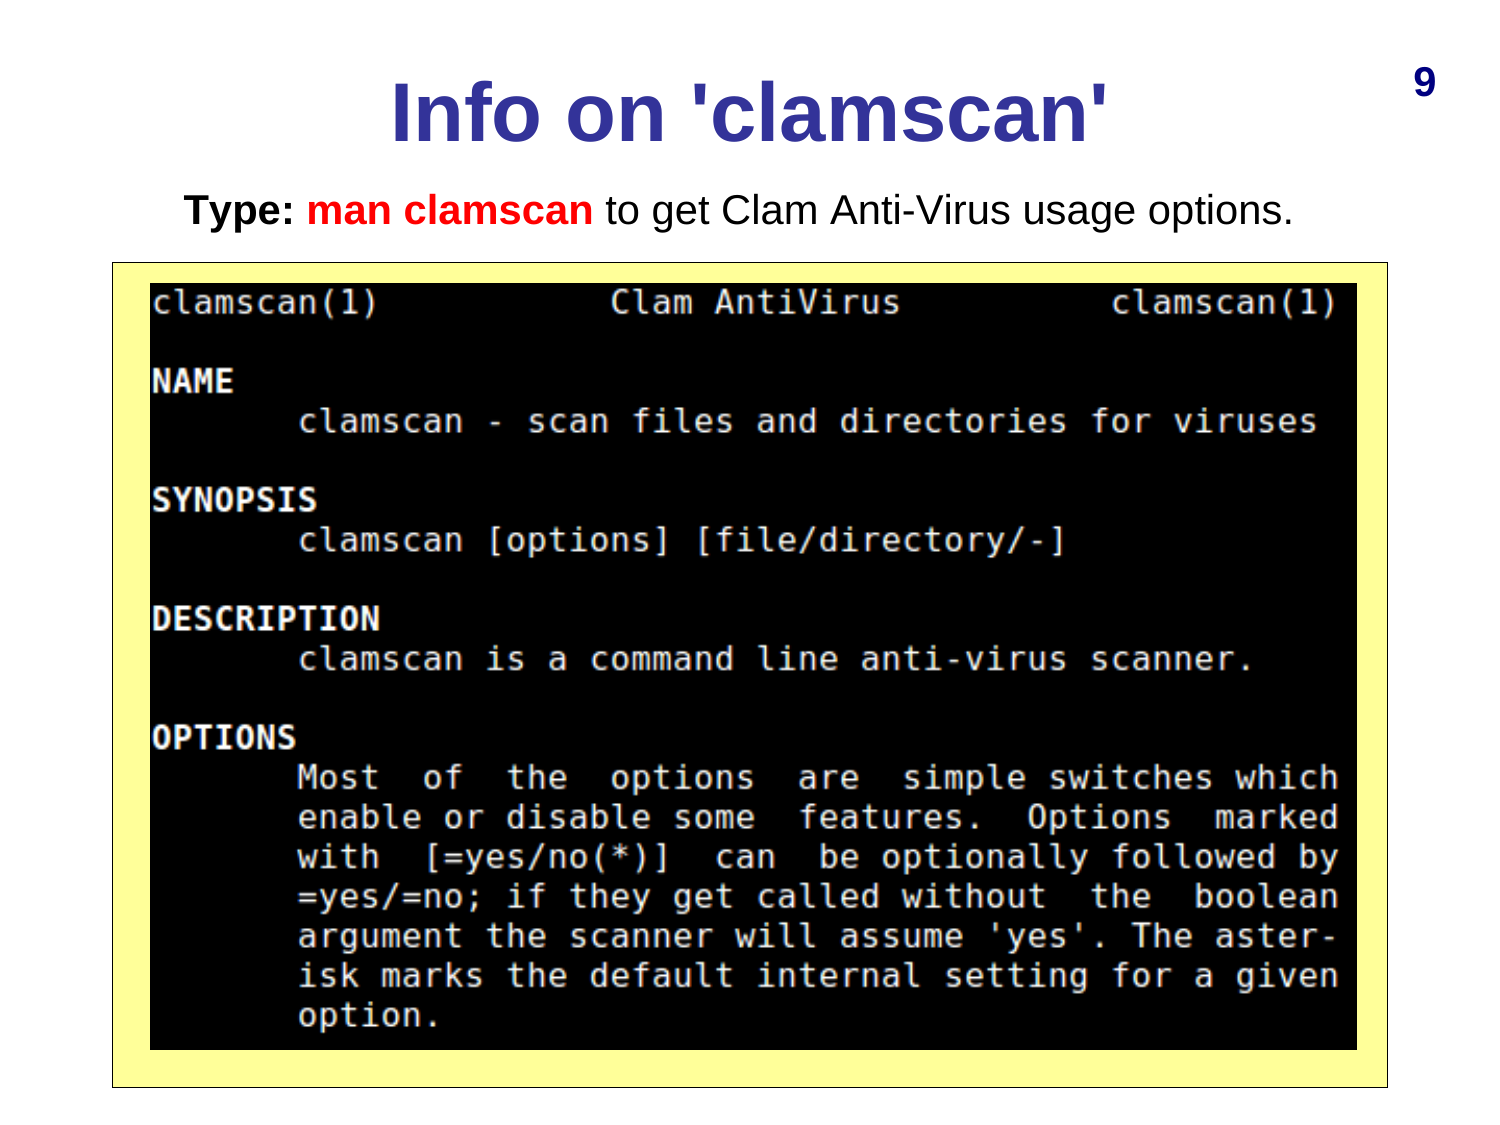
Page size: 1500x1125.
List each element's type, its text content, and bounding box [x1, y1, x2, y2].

text_box 9 [1387, 47, 1463, 113]
picture [150, 283, 1357, 1051]
list Type: man clamscan to get Clam Anti-Virus usage options. [112, 187, 1313, 250]
text_box [112, 262, 1388, 1088]
title Info on 'clamscan' [75, 37, 1426, 188]
